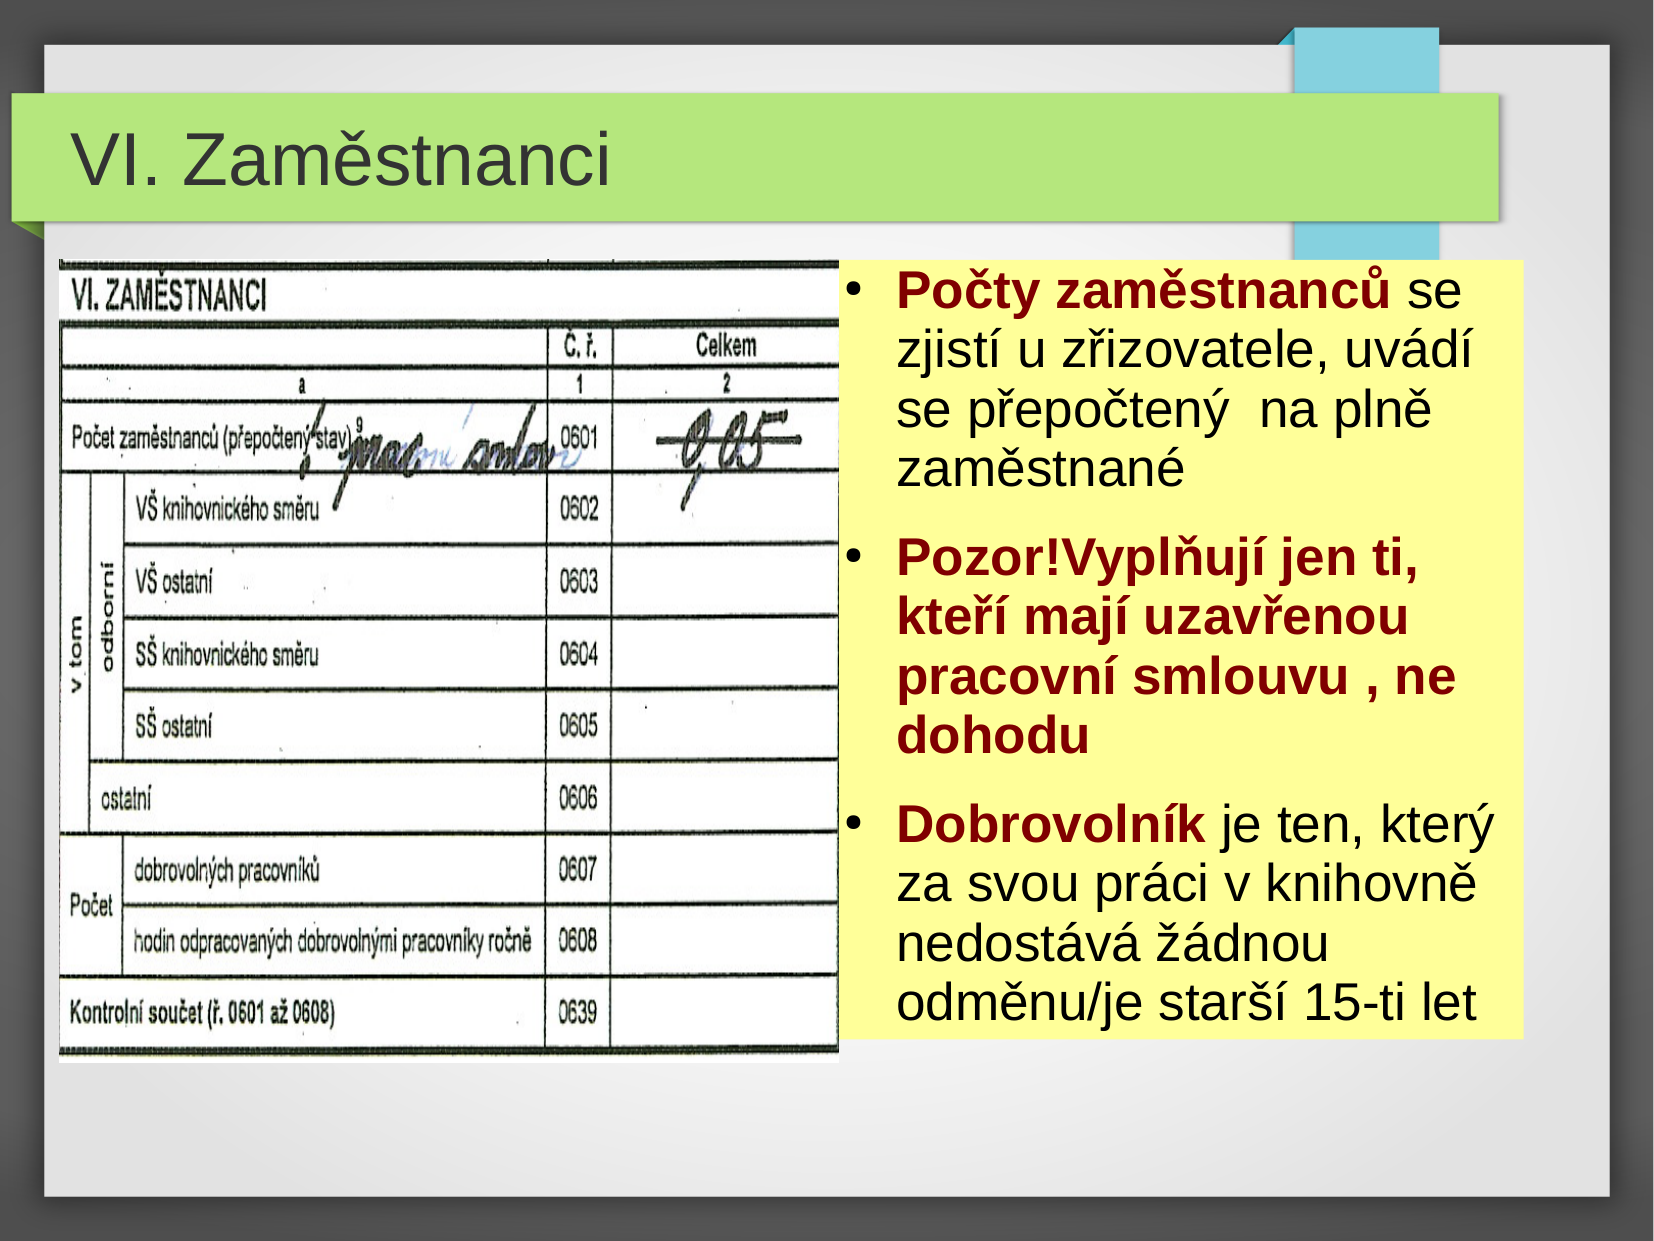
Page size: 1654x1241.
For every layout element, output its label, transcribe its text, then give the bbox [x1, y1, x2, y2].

list Počty zaměstnanců se zjistí u zřizovatele, uvádí se přepočtený na plně zaměstnané Pozor!Vyplňují jen ti, kteří mají uzavřenou pracovní smlouvu , ne dohodu Dobrovolník je ten, který za svou práci v knihovně nedostává žádnou odměnu/je starší 15-ti let [839, 259, 1524, 1040]
picture [0, 0, 1654, 1241]
title VI. Zaměstnanci [70, 106, 1229, 213]
